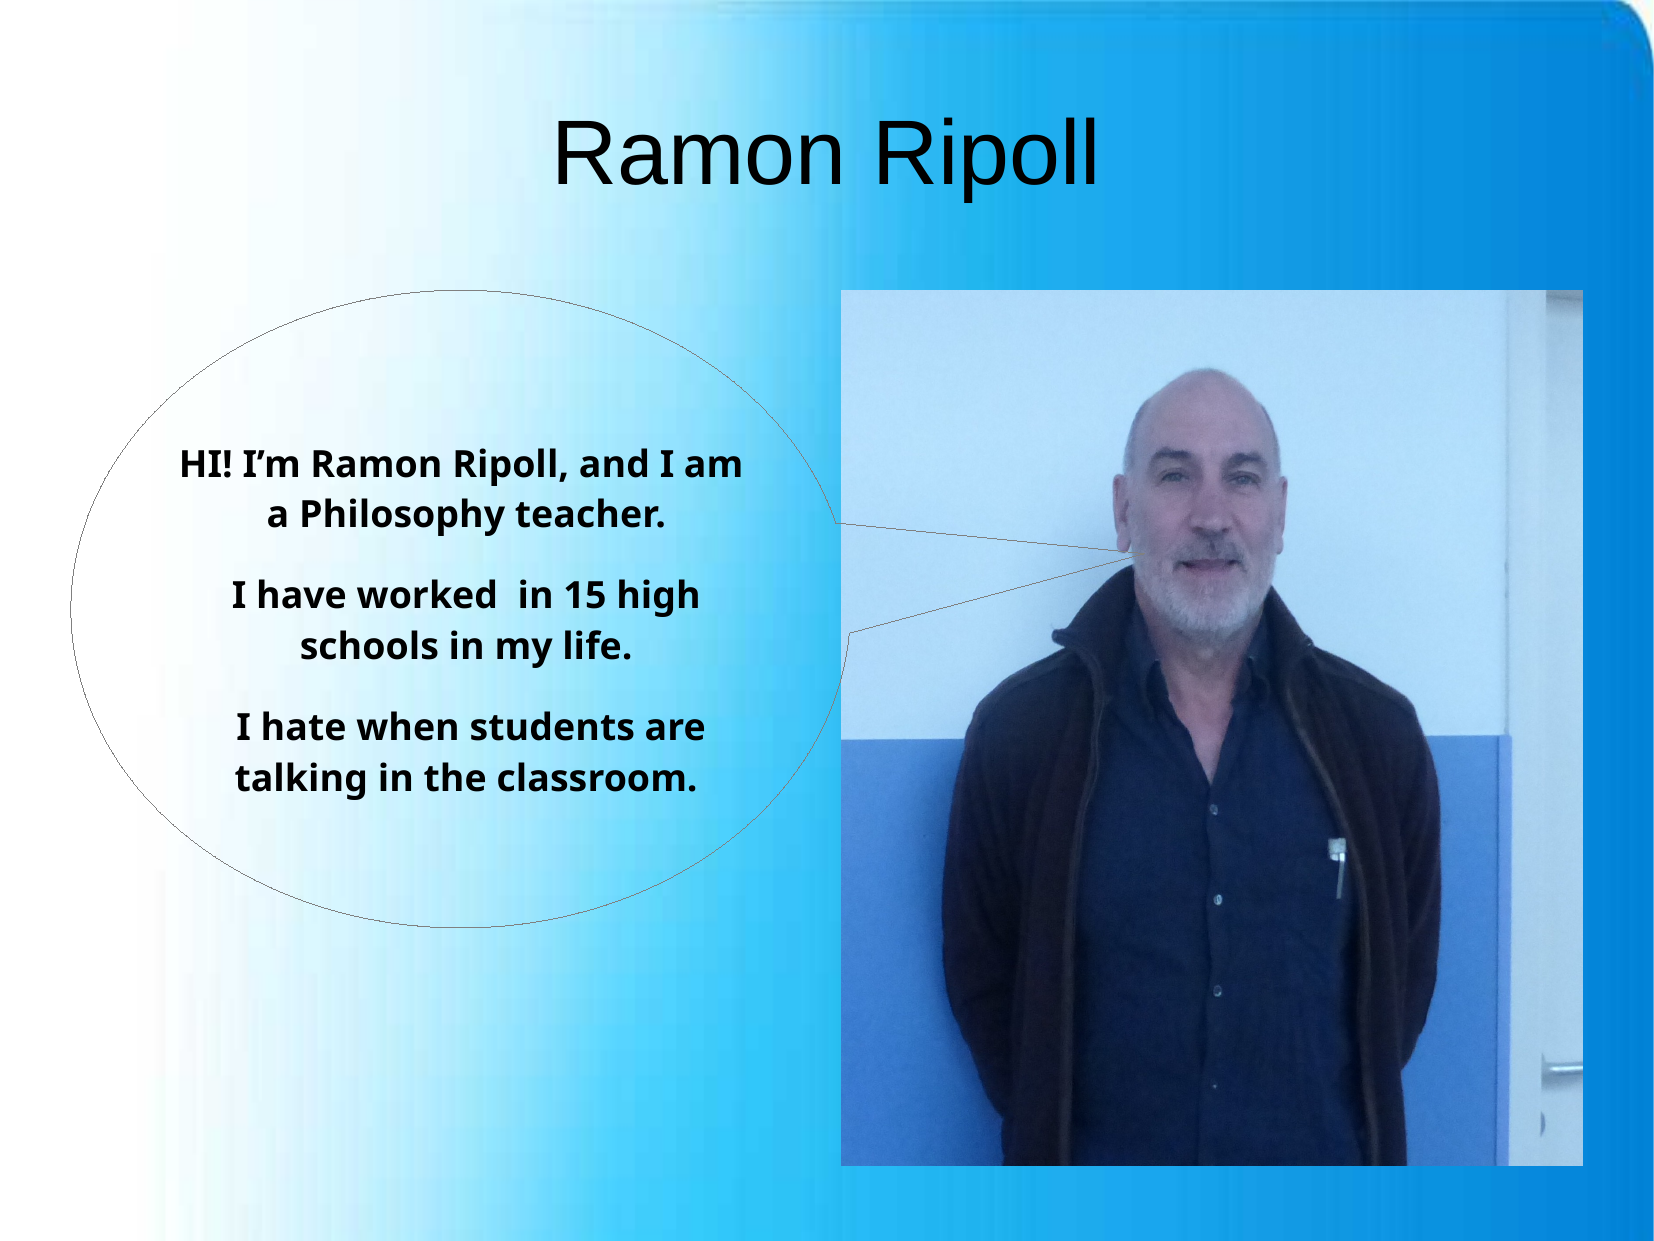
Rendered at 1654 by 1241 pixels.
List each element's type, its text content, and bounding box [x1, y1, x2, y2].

title Ramon Ripoll [82, 49, 1571, 257]
list HI! I’m Ramon Ripoll, and I am a Philosophy teacher. I have worked in 15 high schools in my life. I hate when students are talking in the classroom. [177, 437, 756, 886]
picture [0, 0, 1654, 1241]
